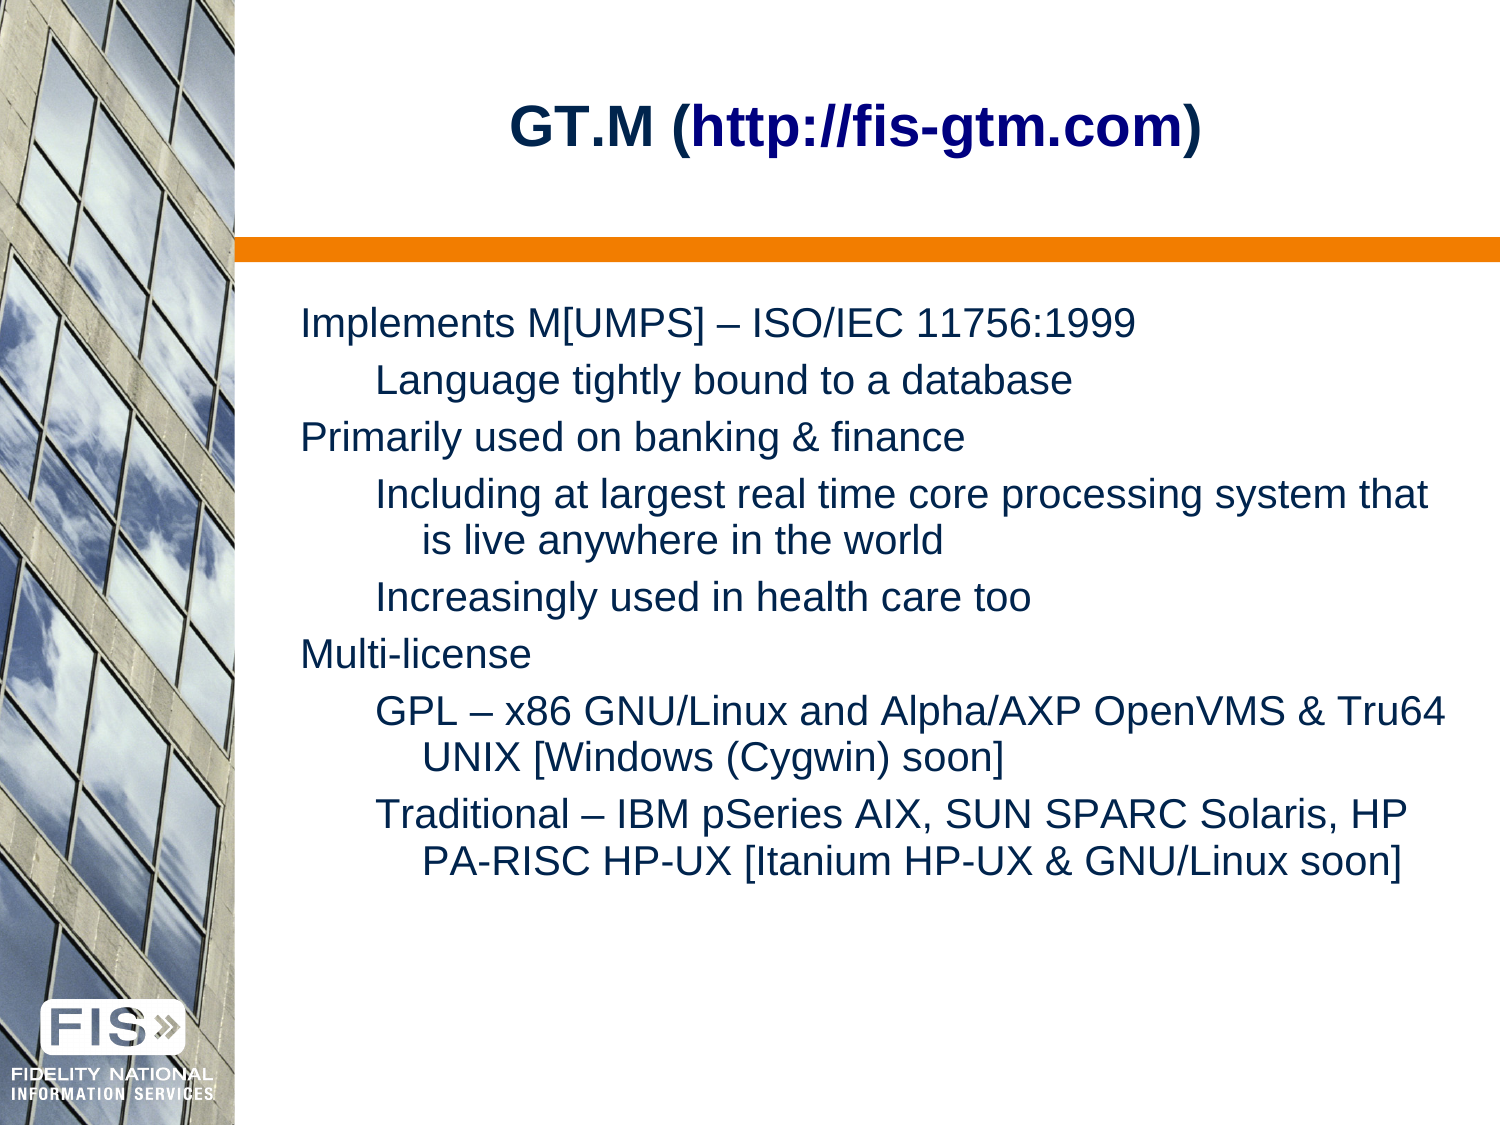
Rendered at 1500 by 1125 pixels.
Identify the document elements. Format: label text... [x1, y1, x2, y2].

list Implements M[UMPS] – ISO/IEC 11756:1999 Language tightly bound to a database Primarily used on banking & finance Including at largest real time core processing system that is live anywhere in the world Increasingly used in health care too Multi-license GPL – x86 GNU/Linux and Alpha/AXP OpenVMS & Tru64 UNIX [Windows (Cygwin) soon] Traditional – IBM pSeries AIX, SUN SPARC Solaris, HP PA-RISC HP-UX [Itanium HP-UX & GNU/Linux soon] [300, 299, 1463, 1055]
title GT.M (http://fis-gtm.com) [274, 32, 1438, 220]
picture [0, 0, 235, 1125]
